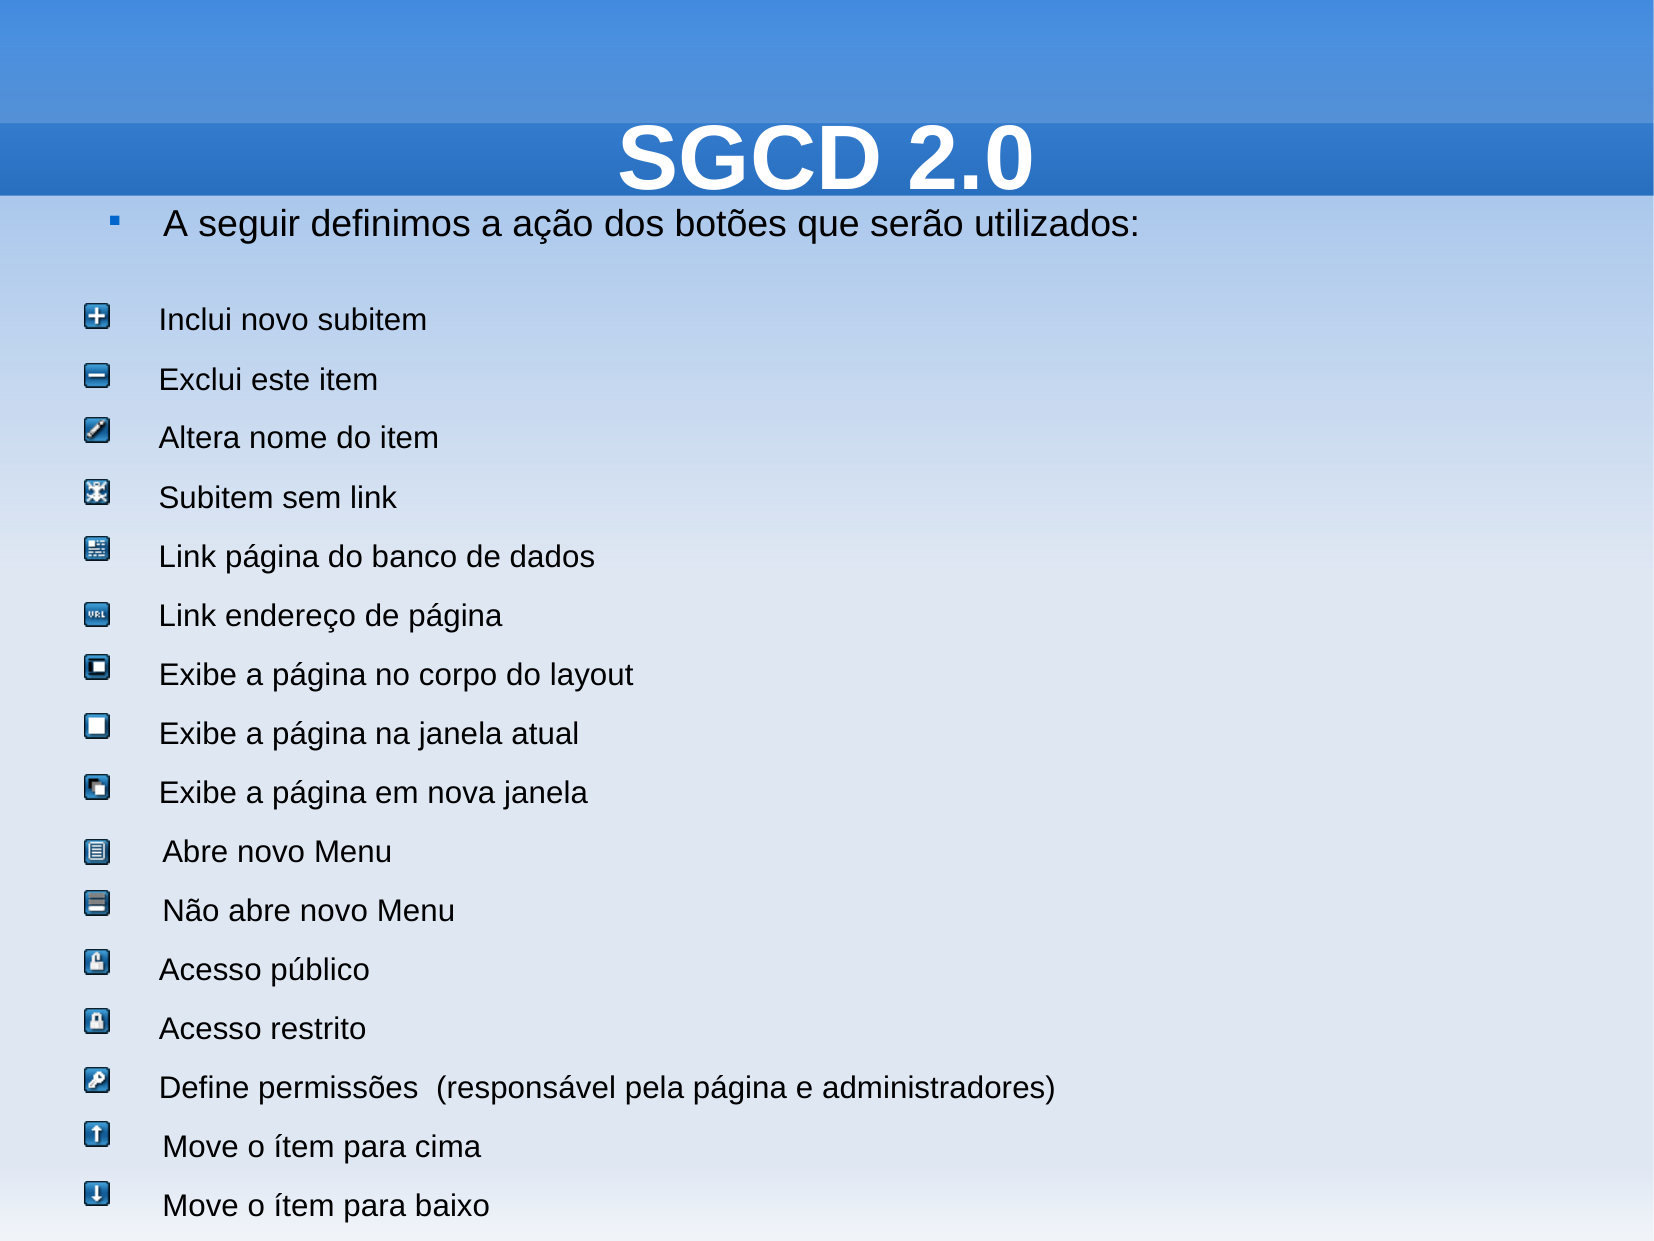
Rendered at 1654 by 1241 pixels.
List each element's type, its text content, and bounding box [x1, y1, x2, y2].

text_box Subitem sem link [143, 472, 413, 522]
text_box Exclui este item [143, 354, 394, 404]
text_box Move o ítem para cima [147, 1122, 497, 1172]
text_box Exibe a página em nova janela [144, 767, 604, 818]
text_box Abre novo Menu [147, 826, 497, 877]
text_box Link endereço de página [143, 590, 519, 641]
text_box Acesso público [144, 944, 386, 995]
title SGCD 2.0 [82, 49, 1571, 257]
text_box Inclui novo subitem [143, 295, 443, 345]
text_box Acesso restrito [144, 1003, 382, 1054]
text_box Não abre novo Menu [147, 885, 473, 936]
text_box Exibe a página no corpo do layout [144, 649, 650, 700]
text_box Link página do banco de dados [143, 531, 612, 582]
text_box Exibe a página na janela atual [144, 708, 596, 759]
text_box Altera nome do item [143, 413, 455, 463]
picture [0, 0, 1654, 1241]
text_box Define permissões (responsável pela página e administradores) [144, 1062, 1123, 1113]
text_box Move o ítem para baixo [147, 1181, 506, 1231]
list A seguir definimos a ação dos botões que serão utilizados: [74, 198, 1498, 264]
